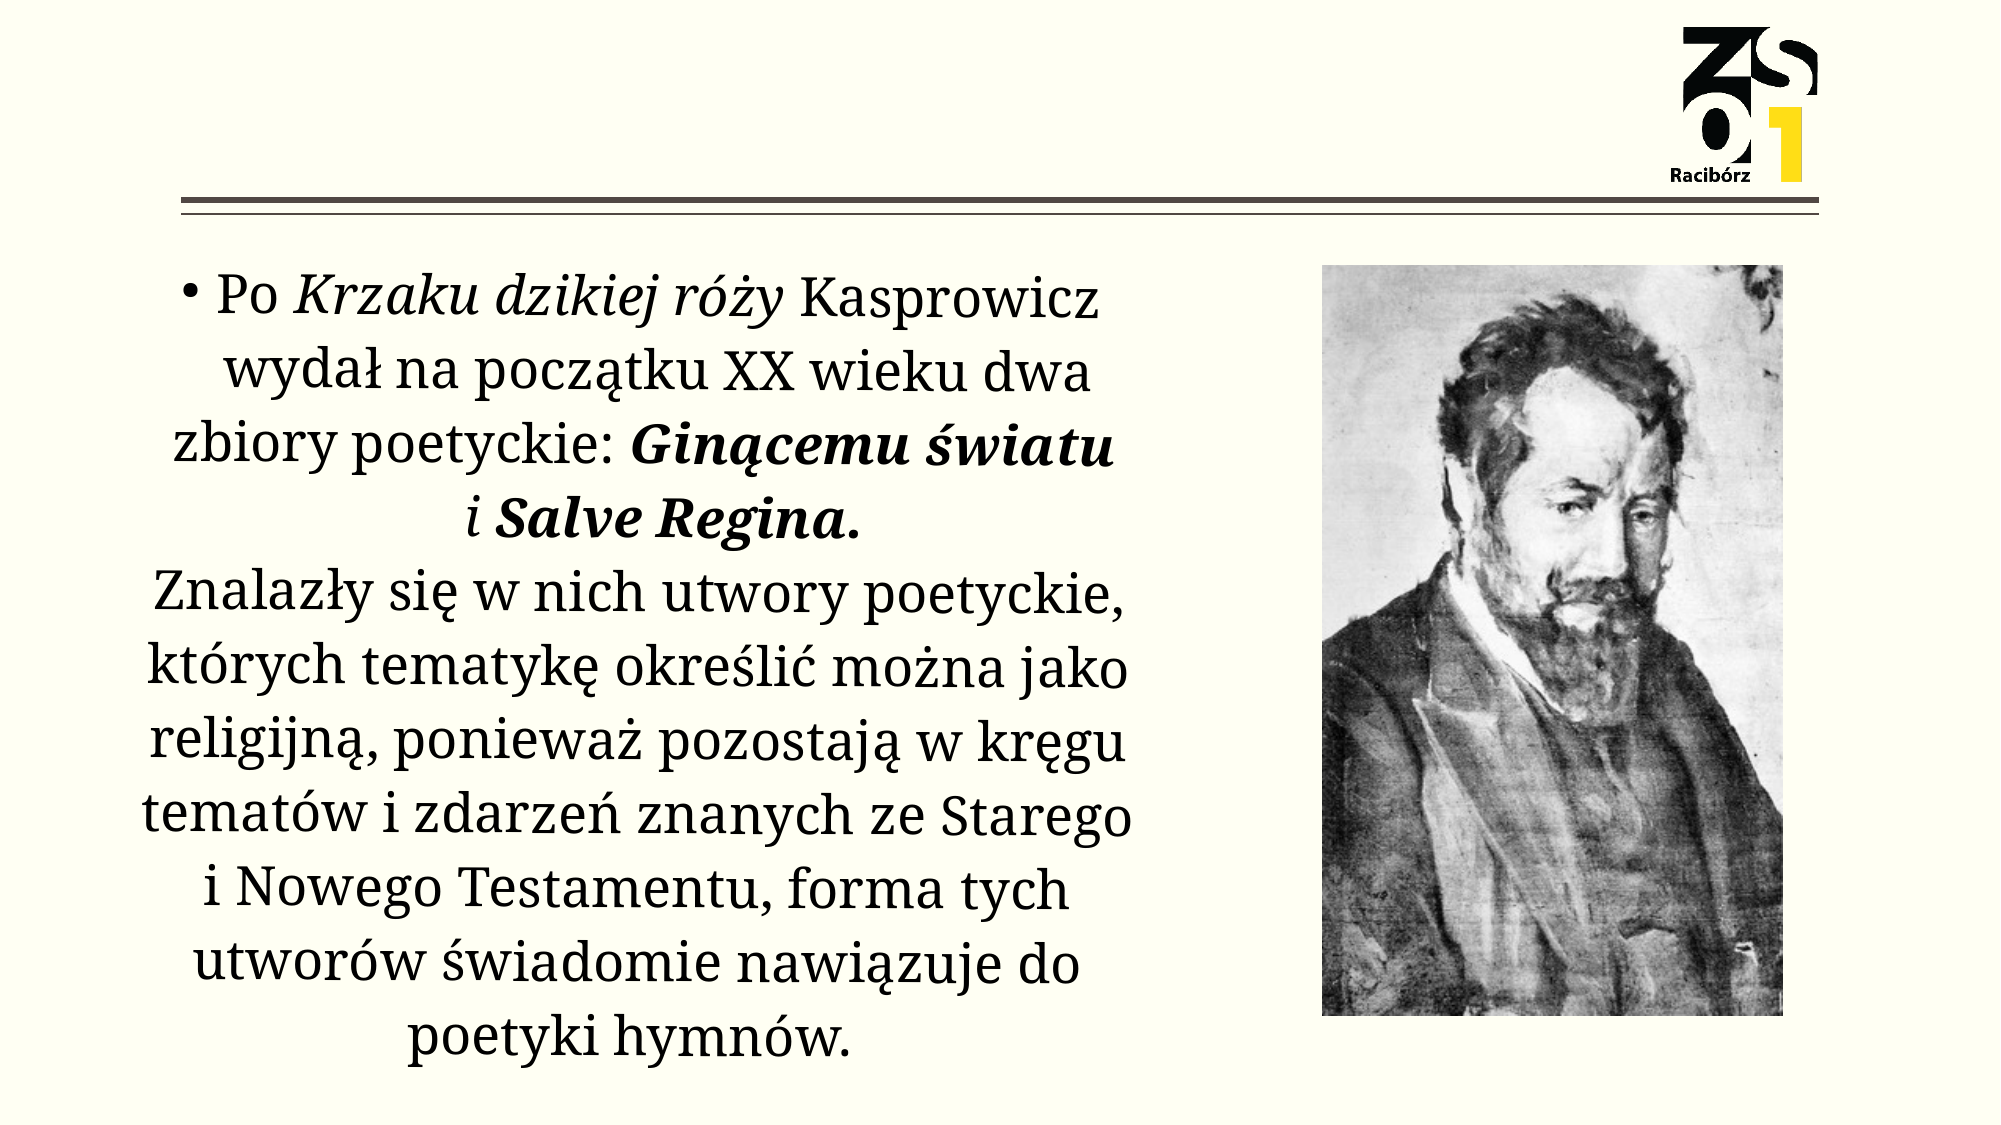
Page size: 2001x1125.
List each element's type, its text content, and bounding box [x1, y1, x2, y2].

picture [1624, 0, 1876, 228]
text_box Po Krzaku dzikiej róży Kasprowicz wydał na początku XX wieku dwa zbiory poetyckie: Ginącemu światu i Salve Regina. Znalazły się w nich utwory poetyckie, których tematykę określić można jako religijną, ponieważ pozostają w kręgu tematów i zdarzeń znanych ze Starego i Nowego Testamentu, forma tych utworów świadomie nawiązuje do poetyki hymnów. [118, 247, 1160, 1111]
picture [1322, 265, 1783, 1016]
